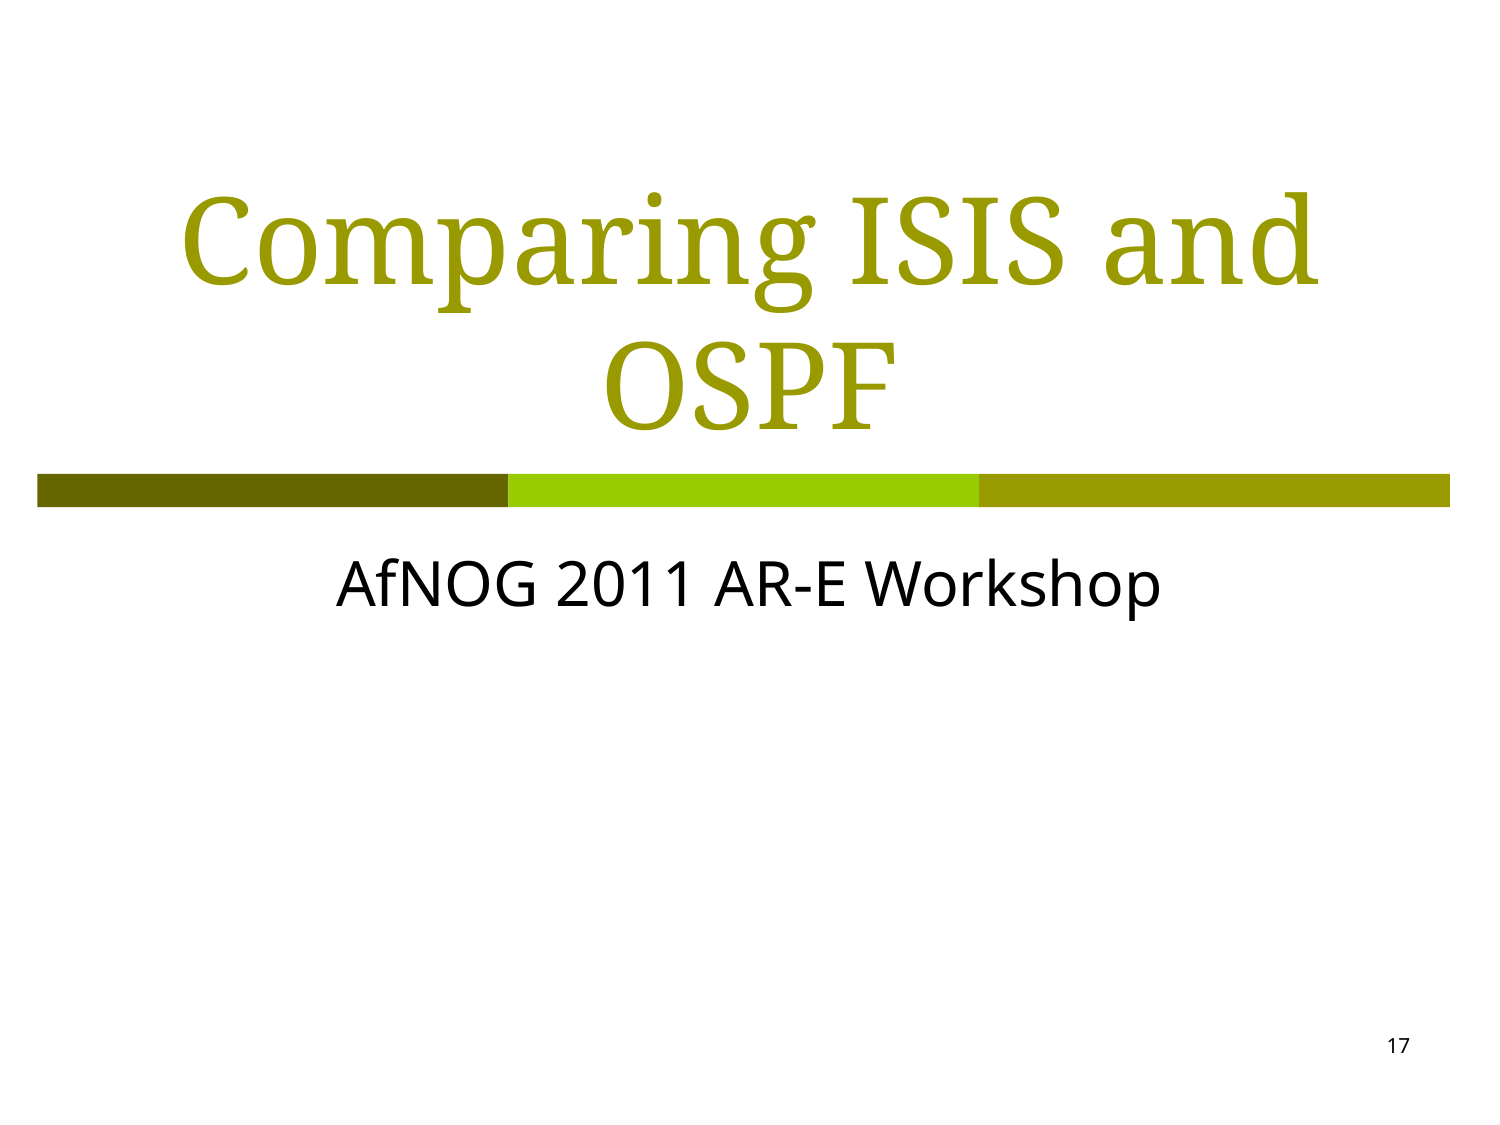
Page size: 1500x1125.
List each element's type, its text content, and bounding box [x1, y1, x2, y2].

subtitle AfNOG 2011 AR-E Workshop [225, 536, 1276, 899]
title Comparing ISIS and OSPF [112, 112, 1388, 462]
